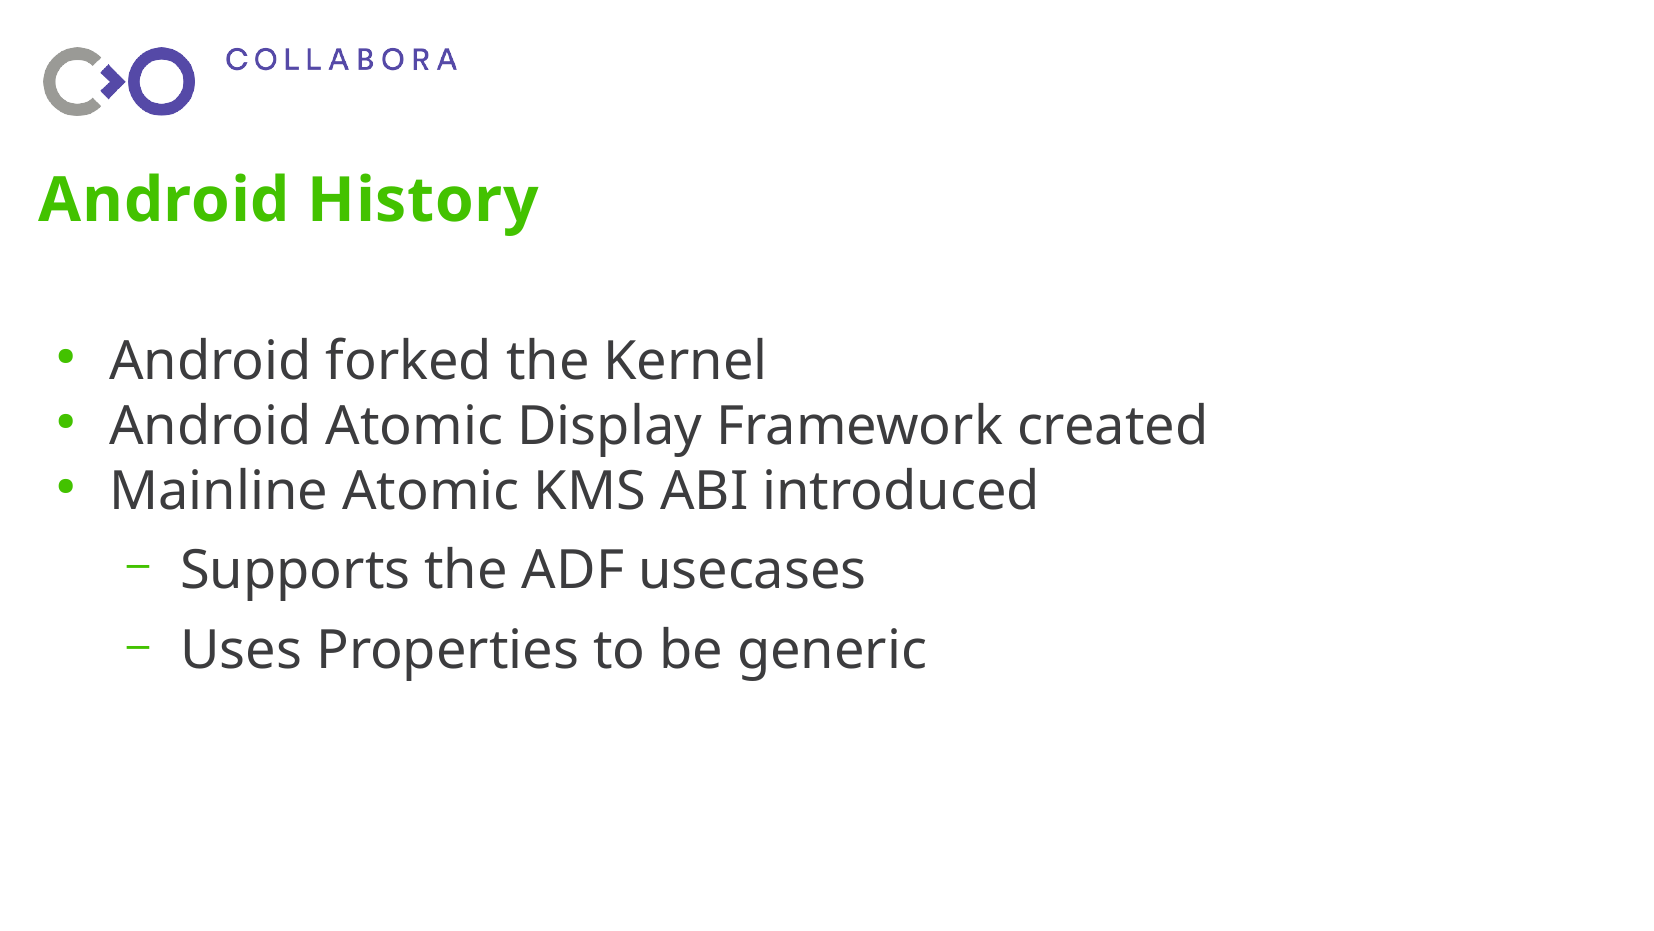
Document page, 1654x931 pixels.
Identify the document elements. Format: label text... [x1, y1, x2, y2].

title Android History [38, 159, 1614, 216]
picture [43, 47, 457, 116]
list Android forked the Kernel Android Atomic Display Framework created Mainline Atomic KMS ABI introduced Supports the ADF usecases Uses Properties to be generic [38, 325, 1614, 581]
